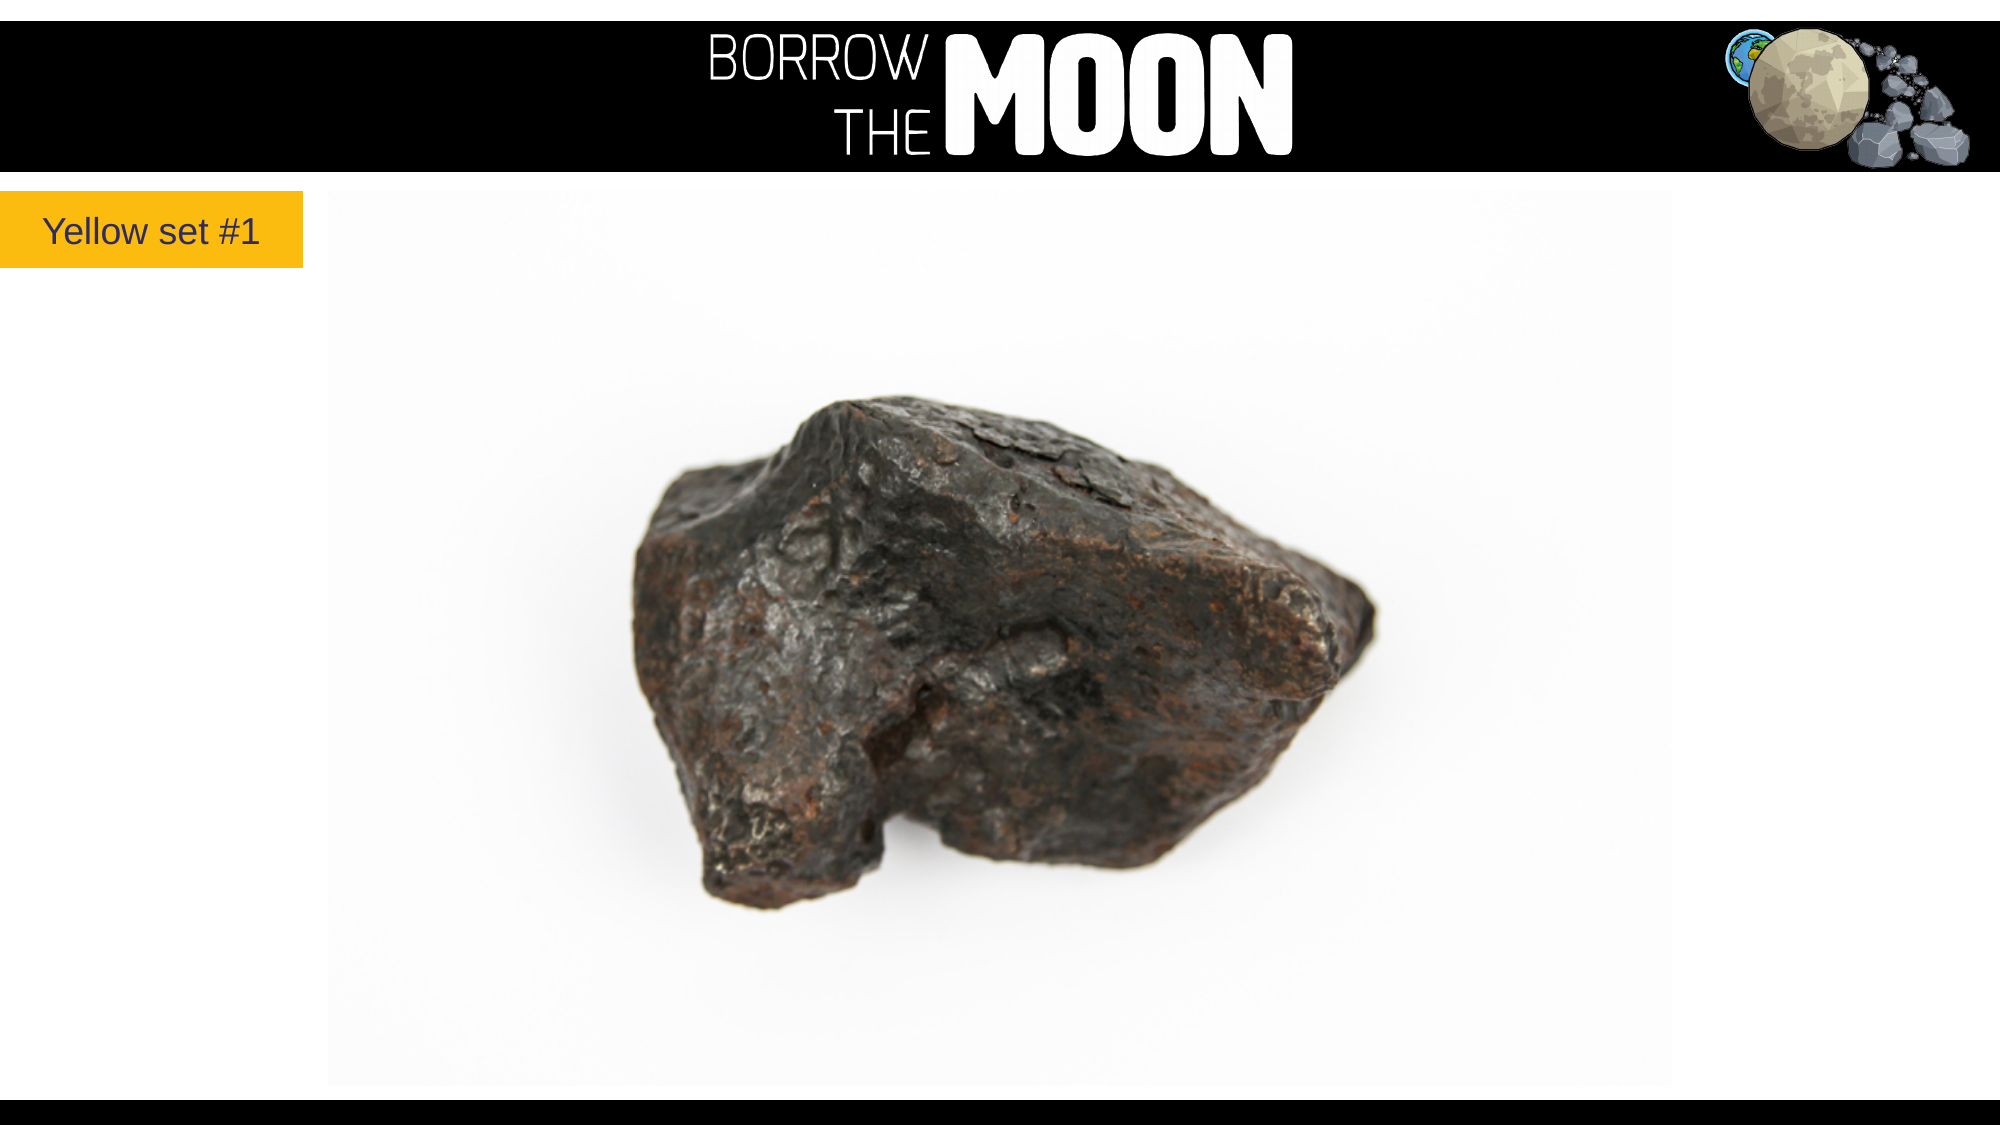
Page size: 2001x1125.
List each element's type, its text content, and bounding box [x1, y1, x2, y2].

text_box Yellow set #1 [0, 191, 303, 268]
picture [328, 190, 1672, 1086]
